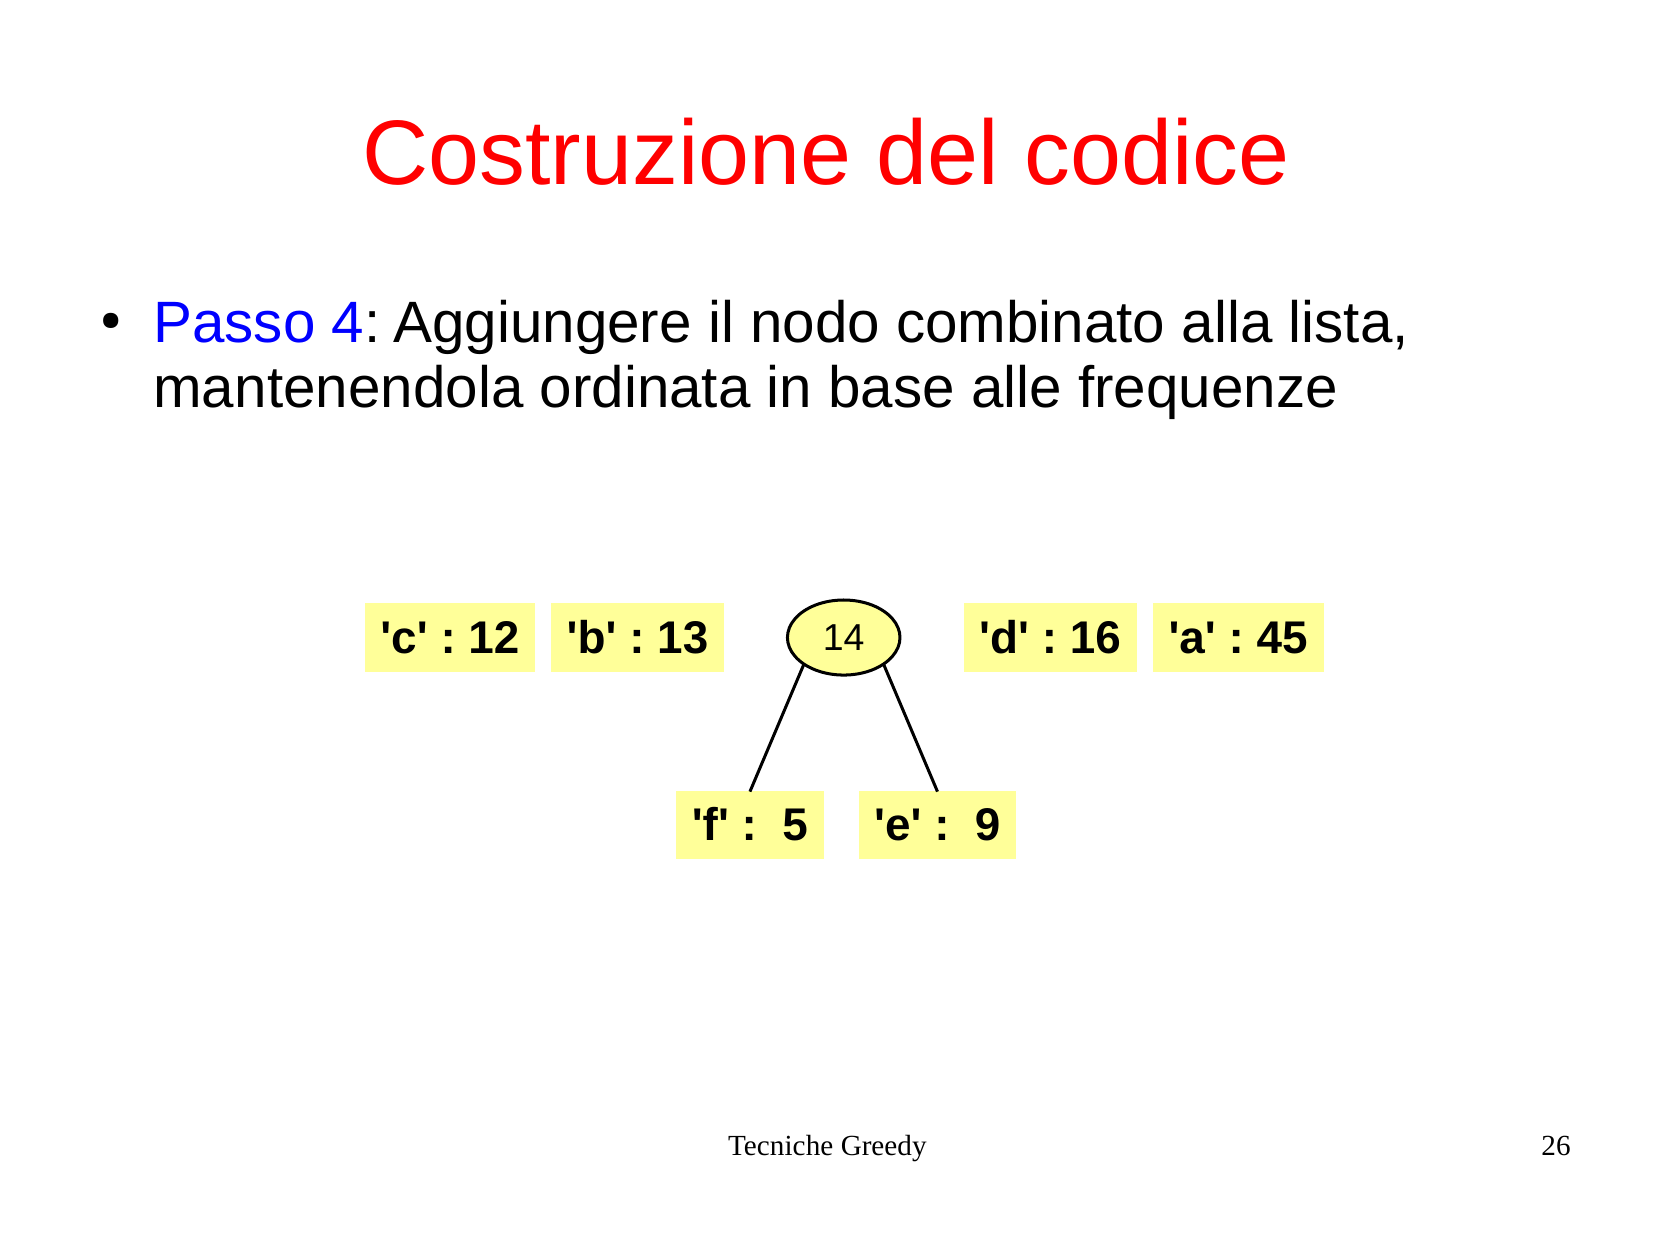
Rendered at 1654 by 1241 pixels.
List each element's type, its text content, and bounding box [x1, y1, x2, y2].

text_box 'f' : 5 [676, 791, 823, 859]
title Costruzione del codice [82, 49, 1571, 257]
text_box 'd' : 16 [964, 604, 1136, 671]
text_box 'a' : 45 [1153, 604, 1323, 671]
text_box 'c' : 12 [365, 604, 535, 671]
list Passo 4: Aggiungere il nodo combinato alla lista, mantenendola ordinata in base alle frequenze [82, 290, 1571, 1109]
text_box 'e' : 9 [859, 791, 1016, 859]
text_box 'b' : 13 [551, 604, 724, 671]
text_box 14 [787, 600, 901, 676]
